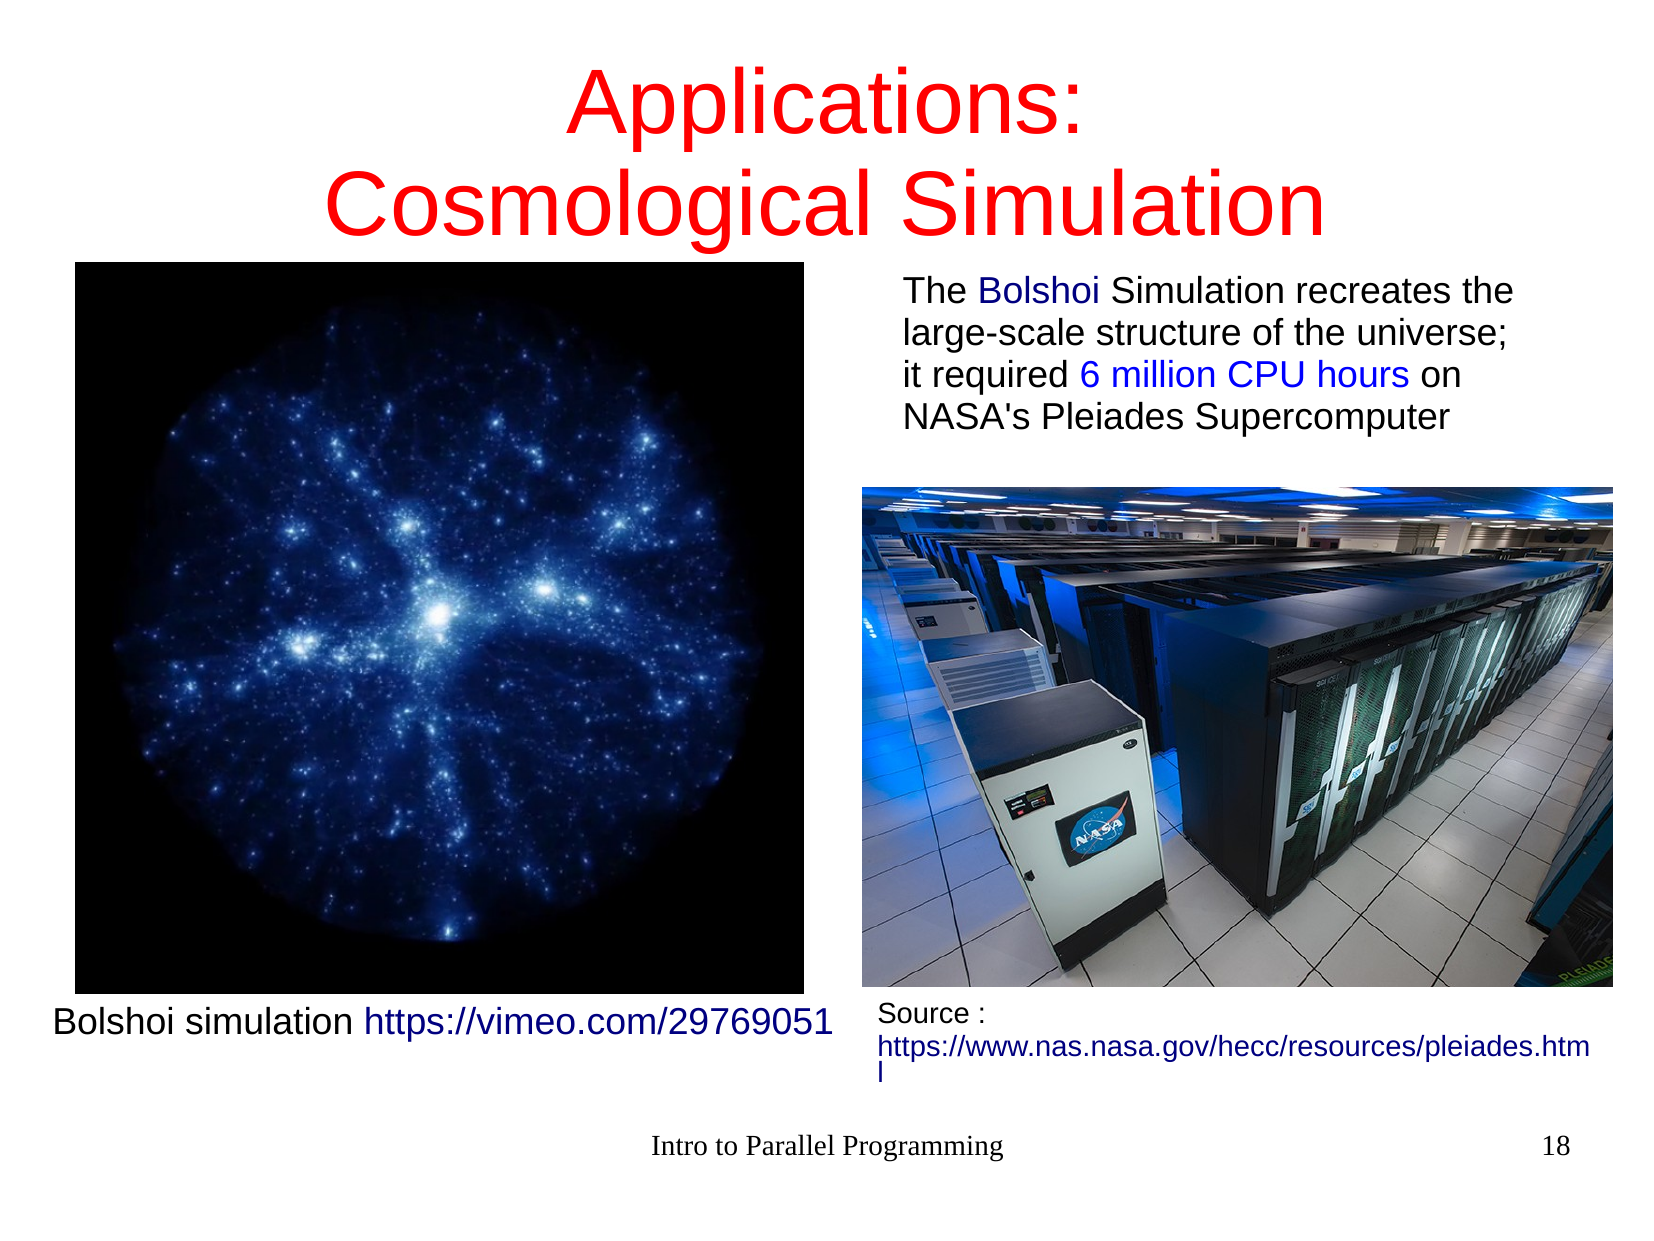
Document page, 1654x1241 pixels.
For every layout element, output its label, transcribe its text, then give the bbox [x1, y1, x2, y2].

picture [1601, 838, 1607, 846]
text_box Bolshoi simulation https://vimeo.com/29769051 [37, 993, 862, 1051]
title Applications: Cosmological Simulation [82, 49, 1571, 257]
picture [75, 262, 804, 994]
text_box The Bolshoi Simulation recreates the large-scale structure of the universe; it required 6 million CPU hours on NASA's Pleiades Supercomputer [888, 262, 1538, 446]
picture [862, 487, 1613, 988]
text_box Source : https://www.nas.nasa.gov/hecc/resources/pleiades.html [862, 989, 1613, 1103]
